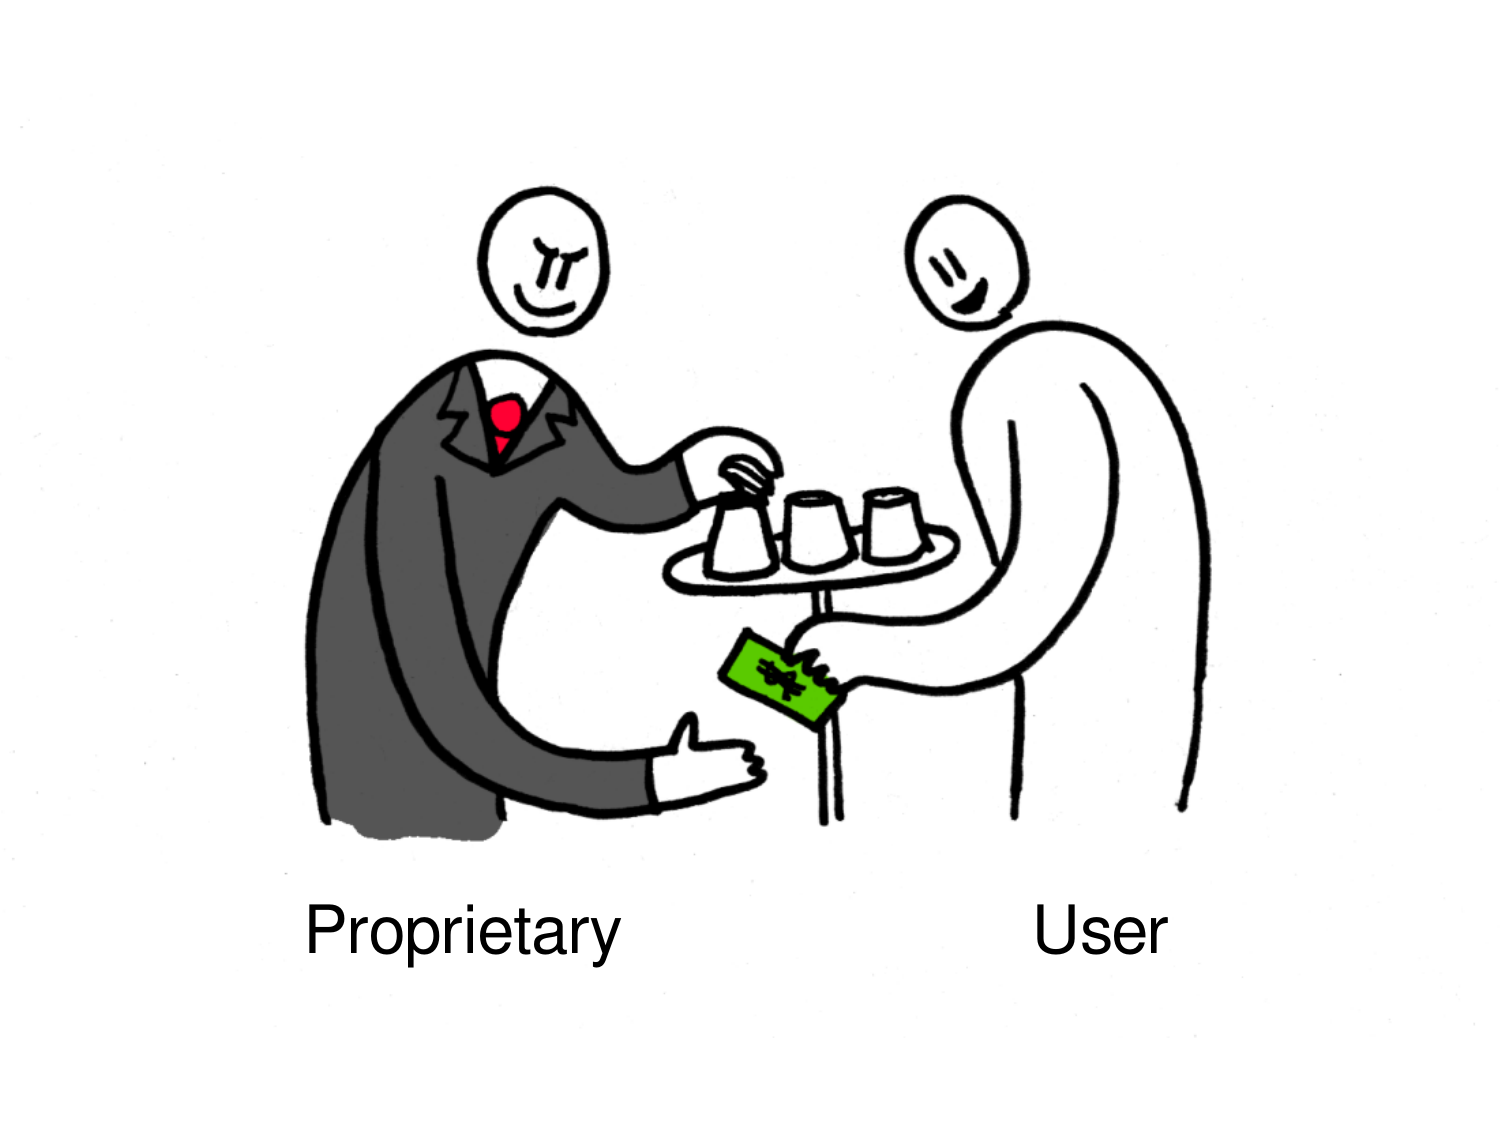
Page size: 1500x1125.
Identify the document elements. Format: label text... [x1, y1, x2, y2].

picture [0, 87, 1500, 1038]
text_box Proprietary [192, 885, 735, 976]
text_box User [830, 885, 1373, 976]
